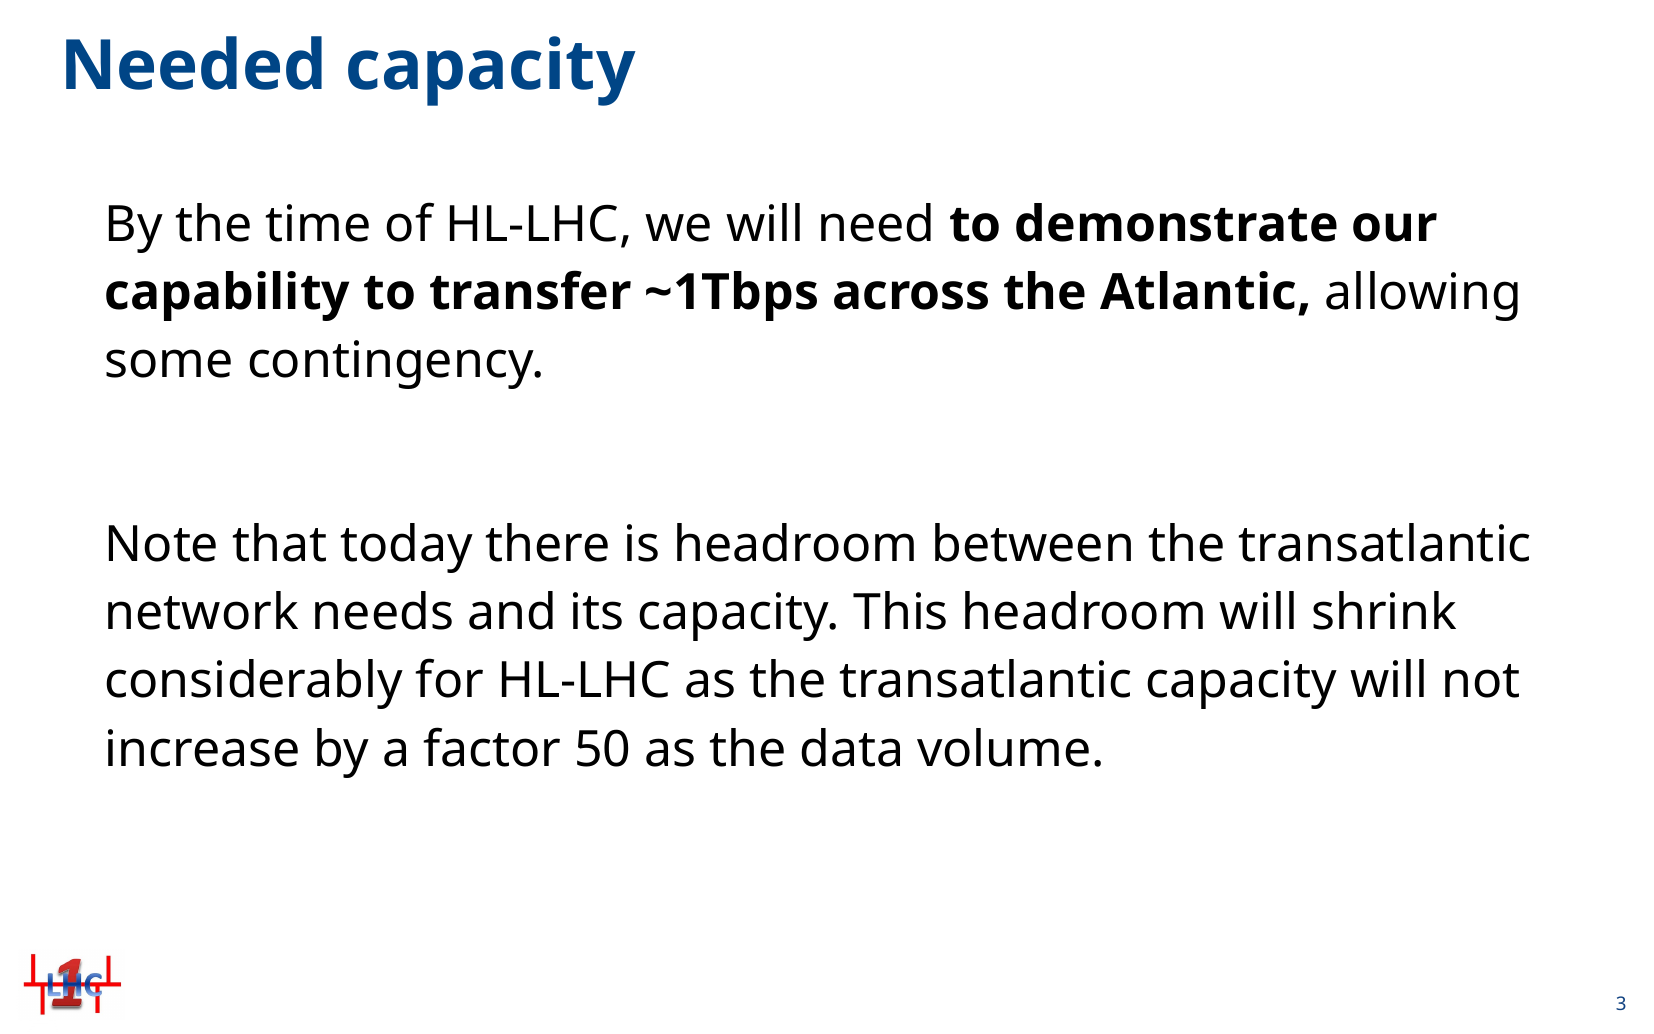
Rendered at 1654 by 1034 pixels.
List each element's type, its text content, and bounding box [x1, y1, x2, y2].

title Needed capacity [60, 0, 1528, 138]
text_box By the time of HL-LHC, we will need to demonstrate our capability to transfer ~1Tbps across the Atlantic, allowing some contingency. Note that today there is headroom between the transatlantic network needs and its capacity. This headroom will shrink considerably for HL-LHC as the transatlantic capacity will not increase by a factor 50 as the data volume. [90, 180, 1549, 1034]
picture [16, 949, 90, 1032]
